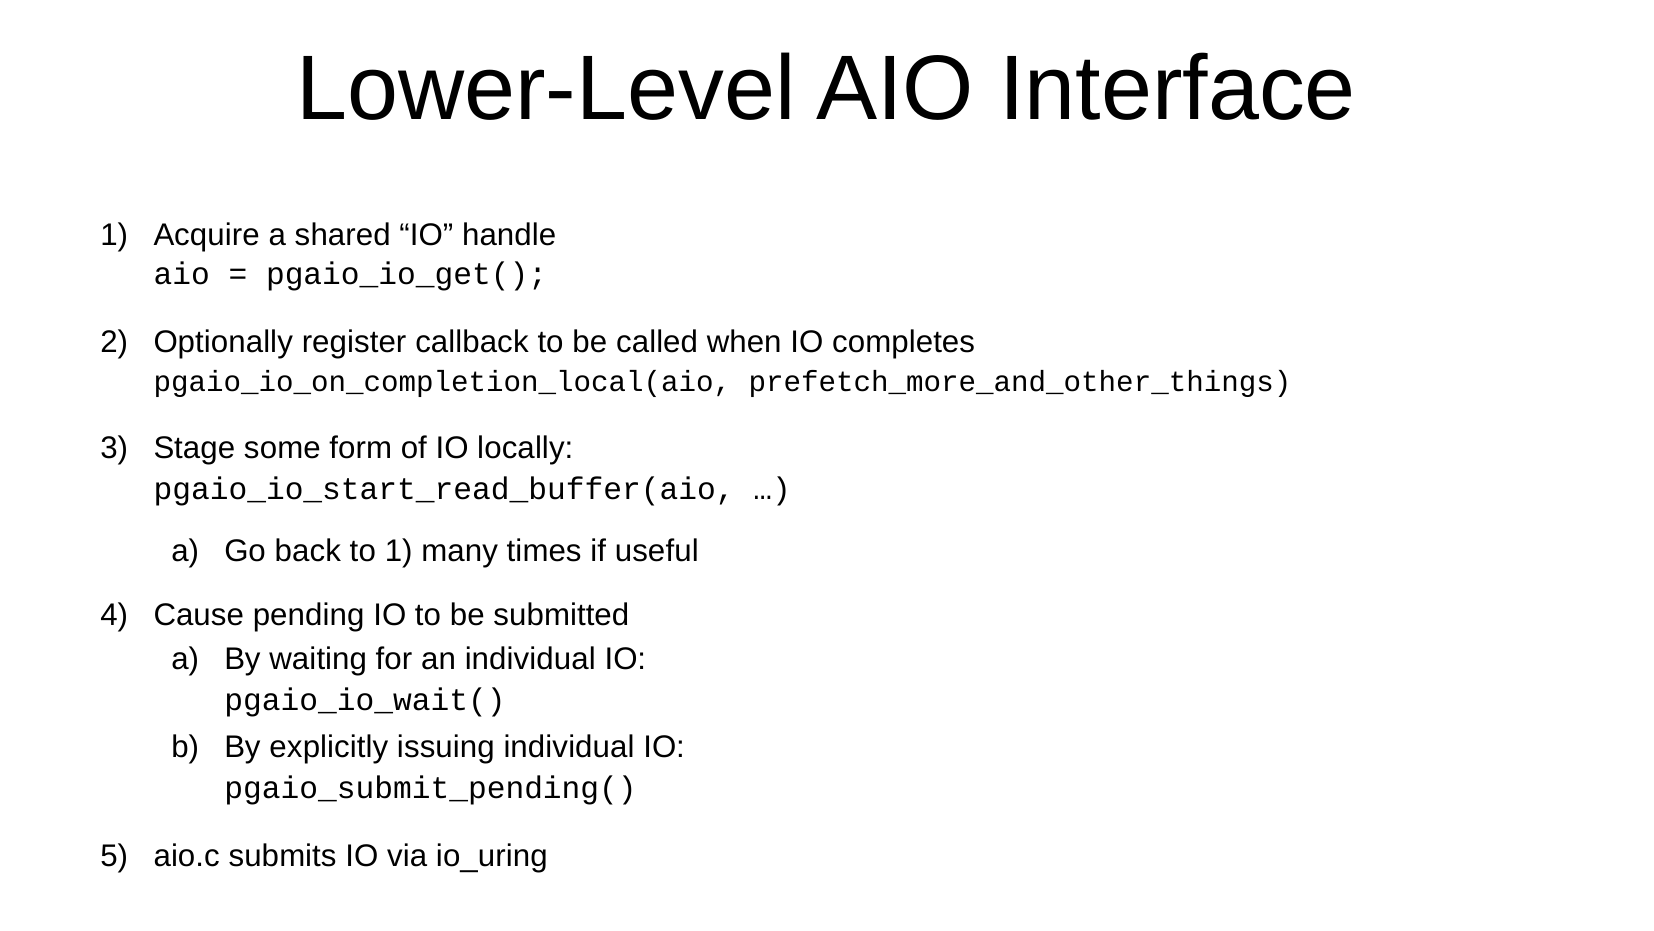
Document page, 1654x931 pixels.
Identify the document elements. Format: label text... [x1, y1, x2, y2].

title Lower-Level AIO Interface [82, 9, 1571, 166]
list Acquire a shared “IO” handle aio = pgaio_io_get(); Optionally register callback to be called when IO completes pgaio_io_on_completion_local(aio, prefetch_more_and_other_things) Stage some form of IO locally: pgaio_io_start_read_buffer(aio, …) Go back to 1) many times if useful Cause pending IO to be submitted By waiting for an individual IO: pgaio_io_wait() By explicitly issuing individual IO: pgaio_submit_pending() aio.c submits IO via io_uring [82, 217, 1571, 901]
